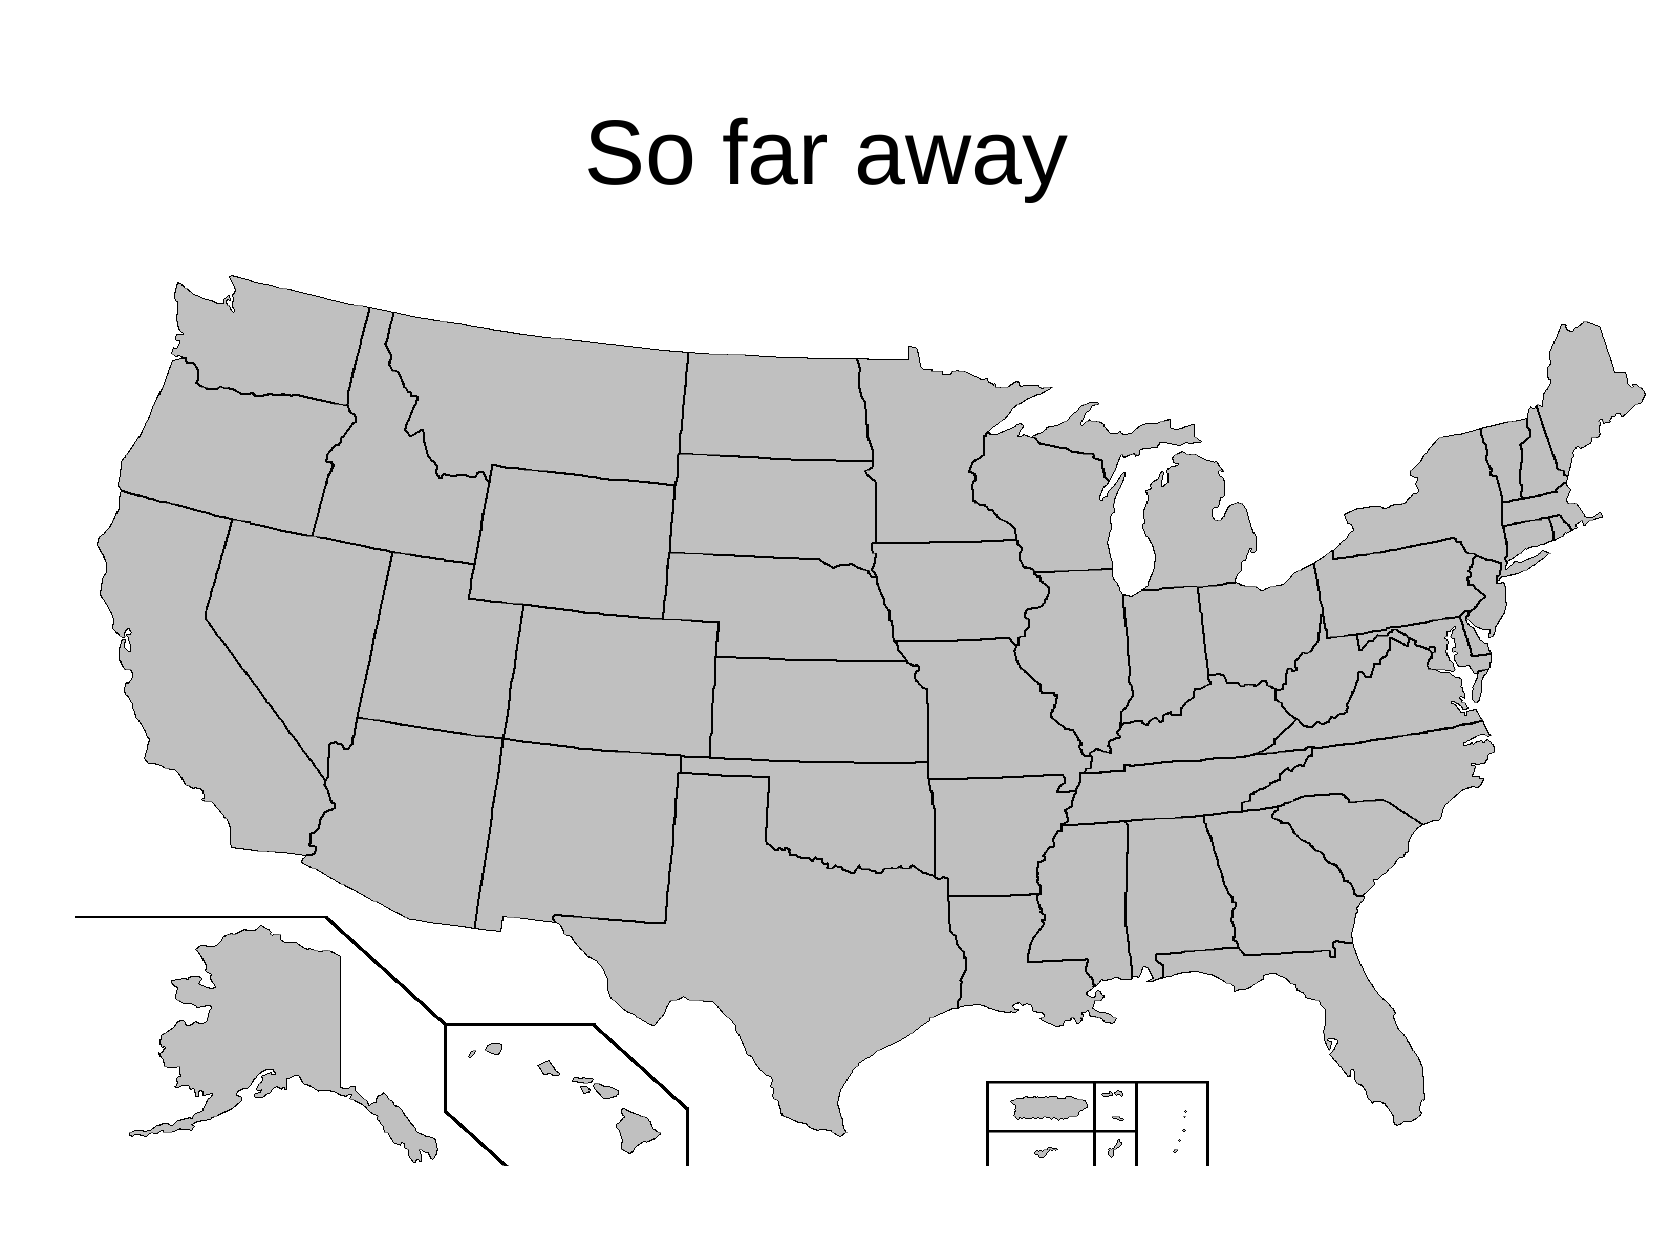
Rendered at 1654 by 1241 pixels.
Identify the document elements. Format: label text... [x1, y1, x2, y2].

picture [75, 239, 1654, 1166]
title So far away [82, 49, 1571, 239]
